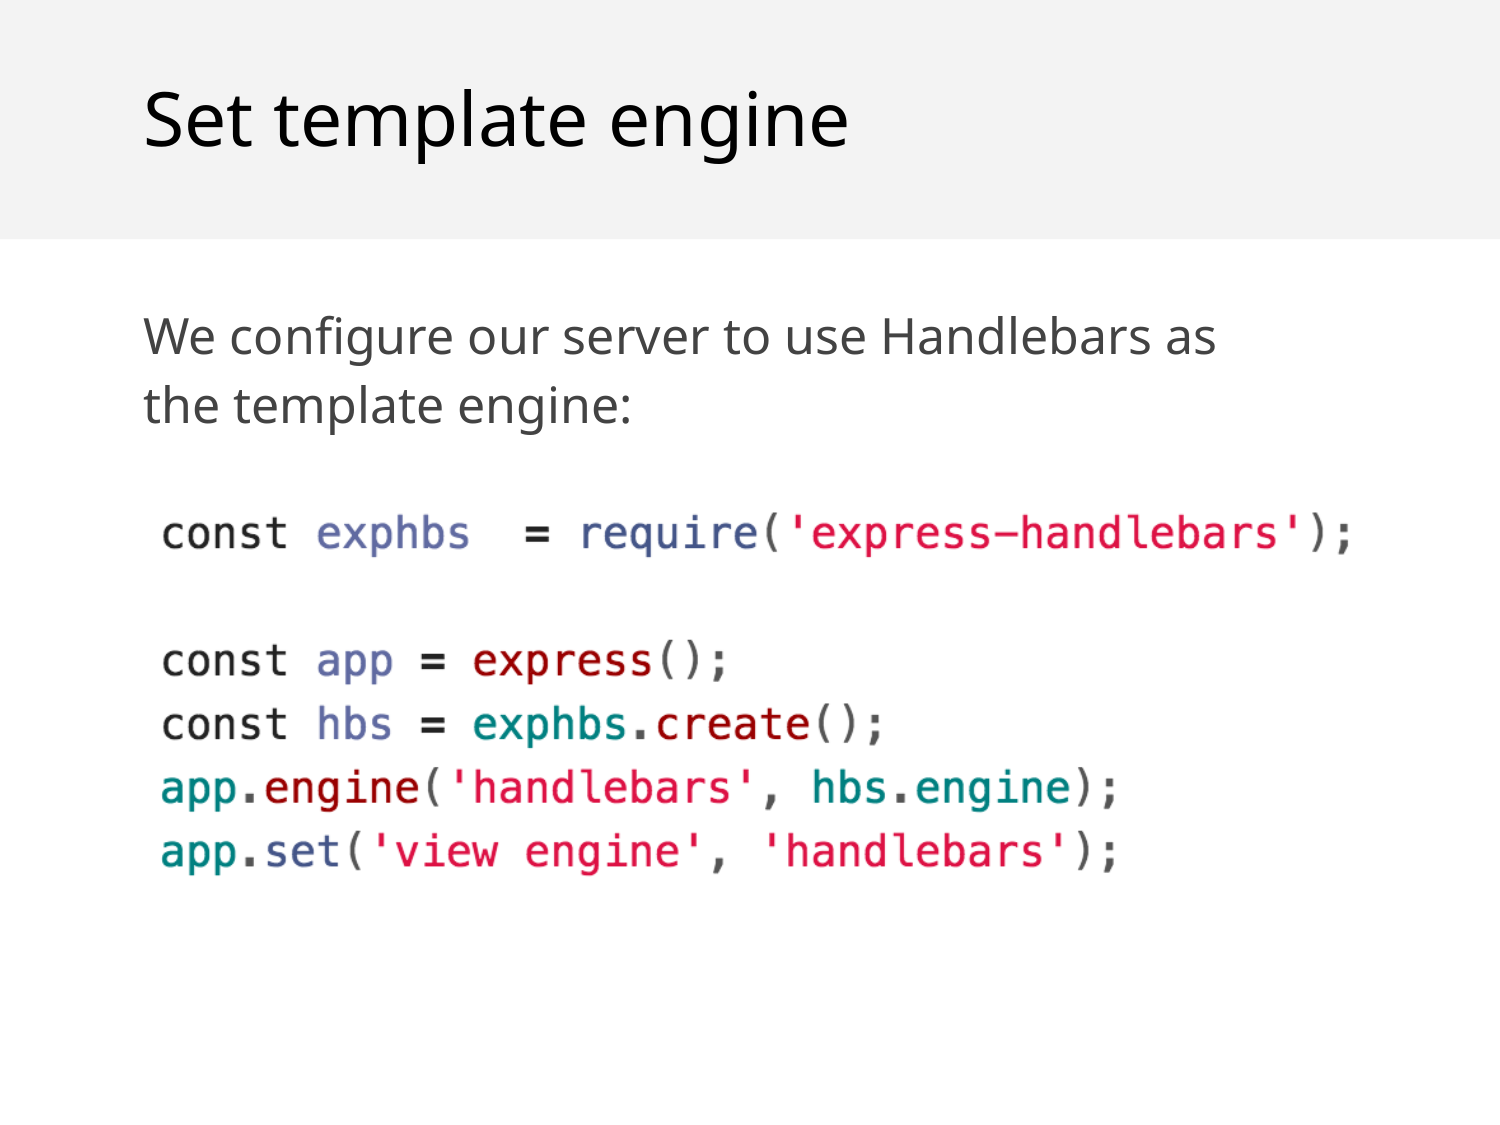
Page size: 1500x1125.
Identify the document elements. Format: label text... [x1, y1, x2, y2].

title Set template engine [128, 56, 1372, 183]
picture [128, 477, 1385, 920]
list We configure our server to use Handlebars as the template engine: [128, 280, 1320, 477]
